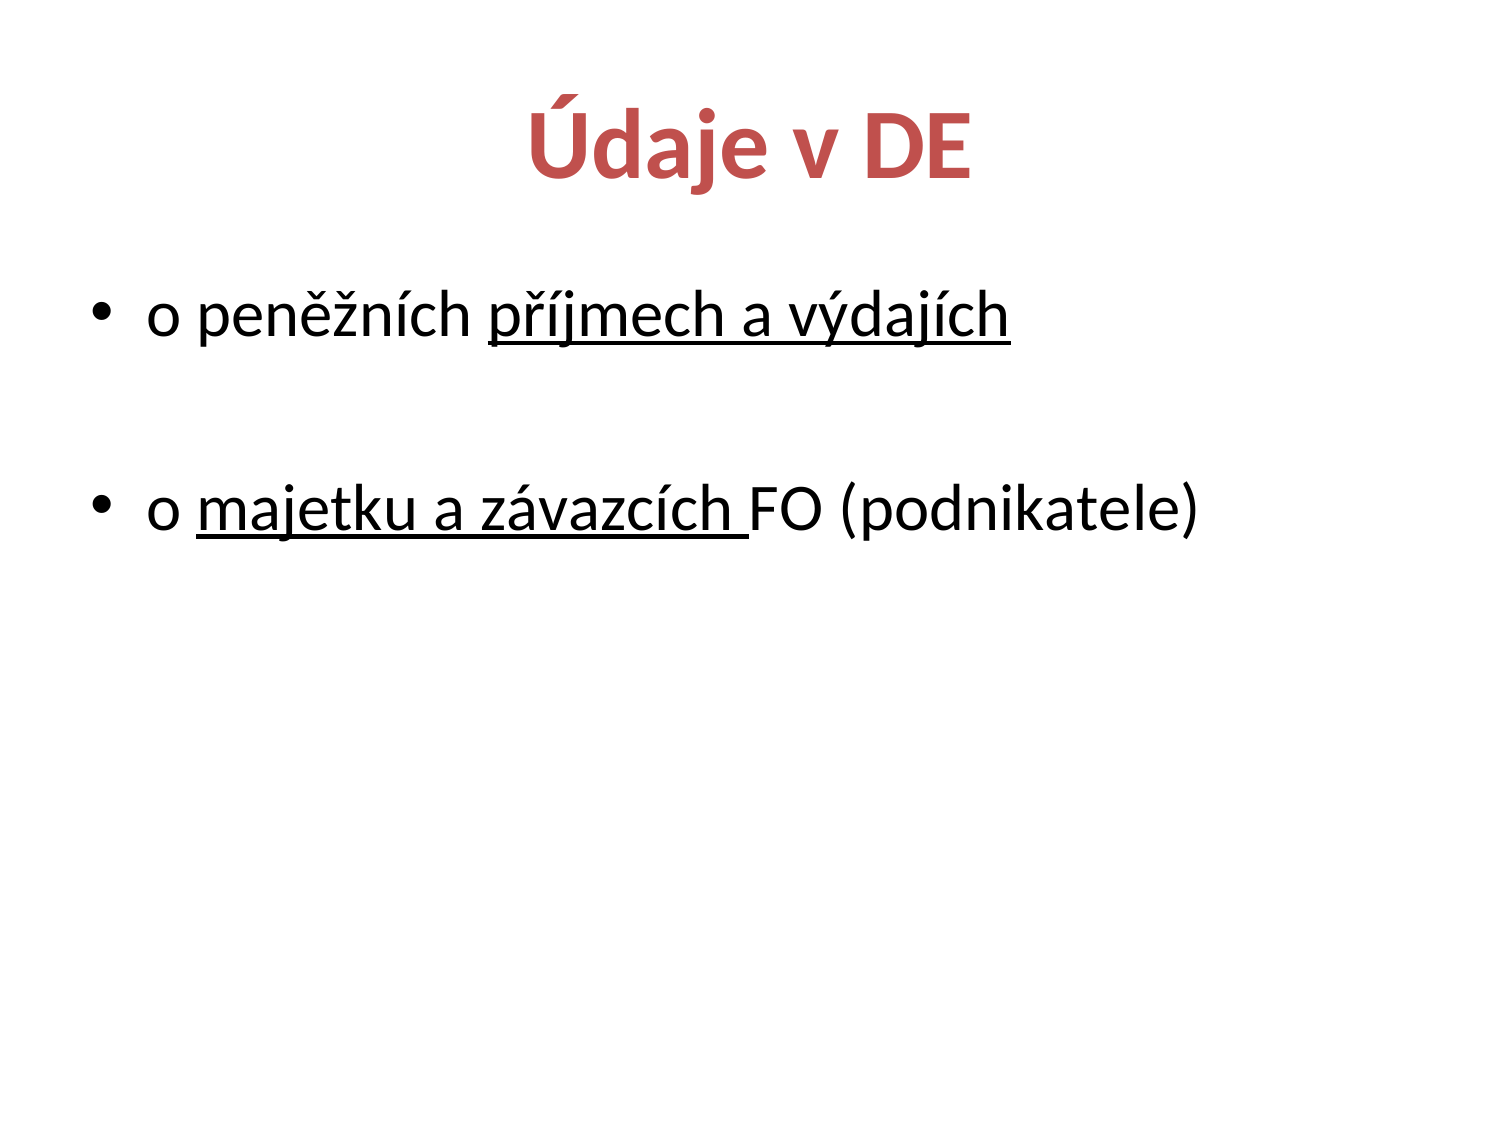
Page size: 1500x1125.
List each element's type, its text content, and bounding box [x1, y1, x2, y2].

title Údaje v DE [75, 45, 1426, 233]
list o peněžních příjmech a výdajích o majetku a závazcích FO (podnikatele) [75, 262, 1426, 1006]
